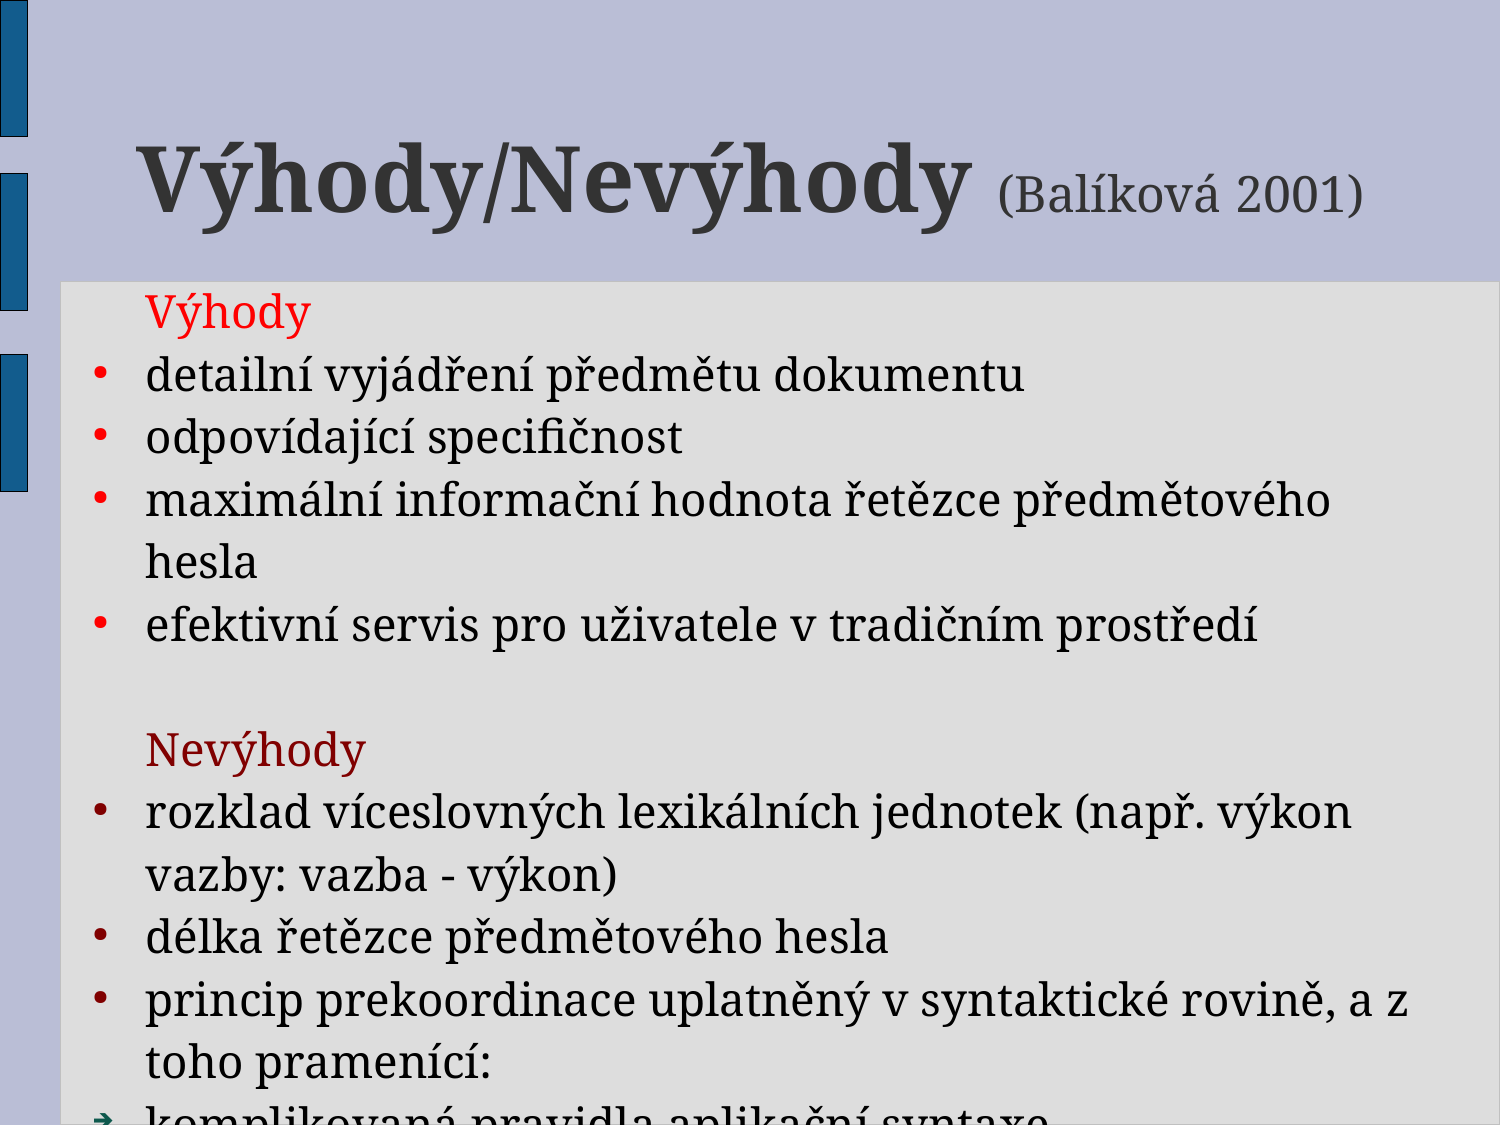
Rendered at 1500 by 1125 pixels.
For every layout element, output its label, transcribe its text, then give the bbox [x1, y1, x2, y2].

title Výhody/Nevýhody (Balíková 2001) [110, 90, 1392, 264]
list Výhody detailní vyjádření předmětu dokumentu odpovídající specifičnost maximální informační hodnota řetězce předmětového hesla efektivní servis pro uživatele v tradičním prostředí Nevýhody rozklad víceslovných lexikálních jednotek (např. výkon vazby: vazba - výkon) délka řetězce předmětového hesla princip prekoordinace uplatněný v syntaktické rovině, a z toho pramenící: komplikovaná pravidla aplikační syntaxe redundantnost informací v bibliografickém záznamu rozsáhlost autoritního souboru komplikovaná údržba [74, 279, 1440, 1112]
